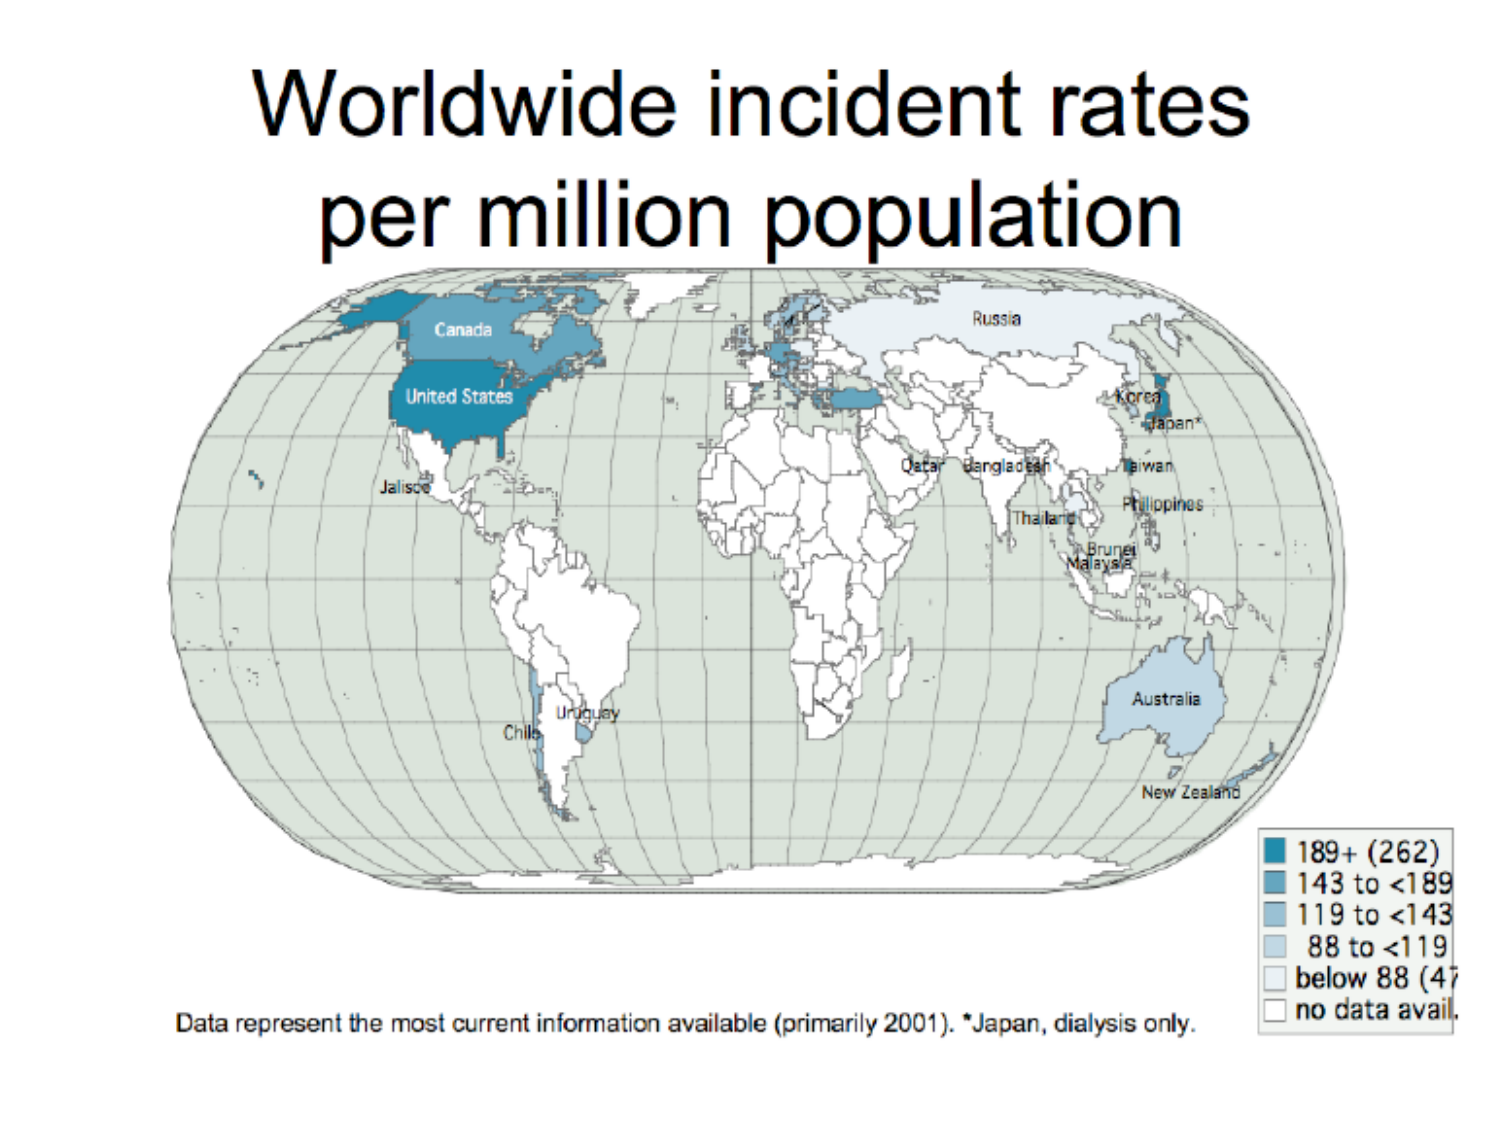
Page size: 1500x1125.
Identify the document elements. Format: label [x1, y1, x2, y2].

picture [72, 35, 1500, 1079]
